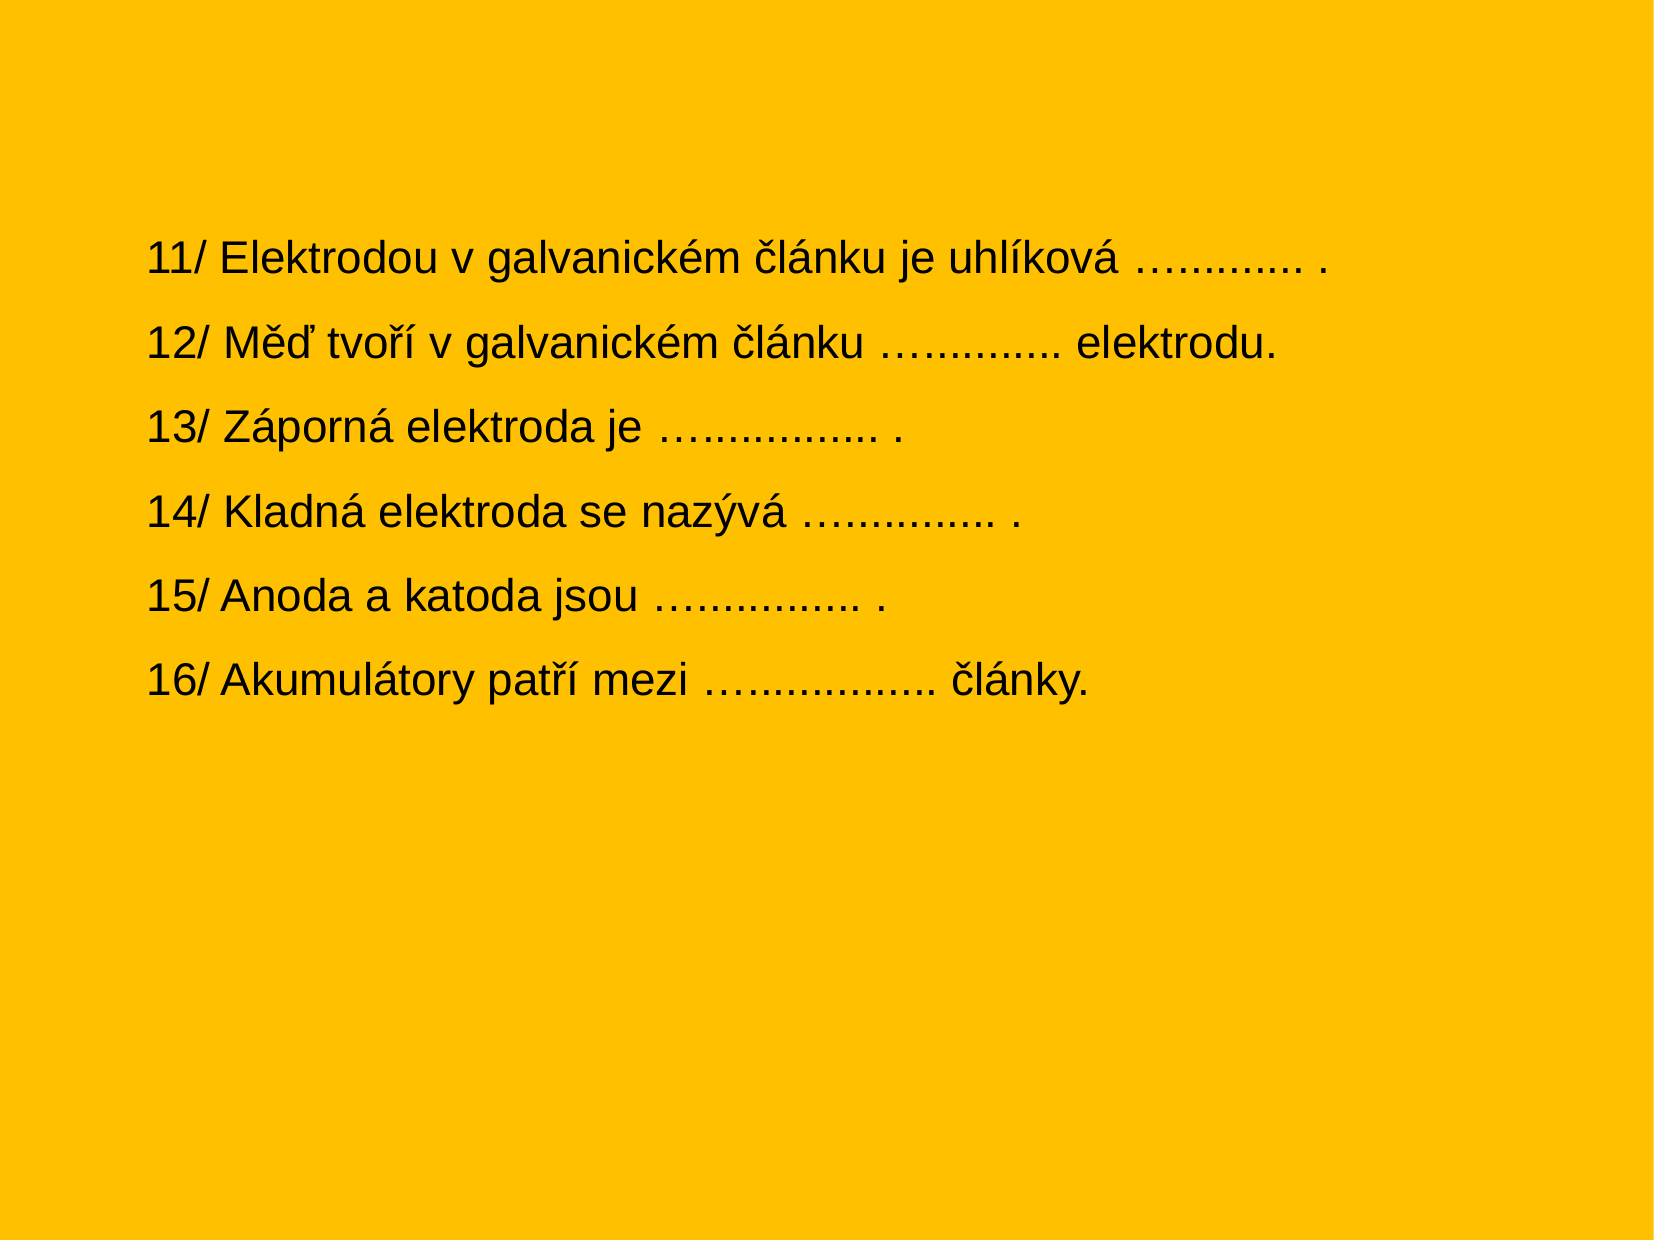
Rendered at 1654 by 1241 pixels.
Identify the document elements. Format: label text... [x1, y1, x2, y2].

list 11/ Elektrodou v galvanickém článku je uhlíková ….......... . 12/ Měď tvoří v galvanickém článku …........... elektrodu. 13/ Záporná elektroda je ….............. . 14/ Kladná elektroda se nazývá …............ . 15/ Anoda a katoda jsou …............. . 16/ Akumulátory patří mezi …............... články. [58, 228, 1595, 1063]
